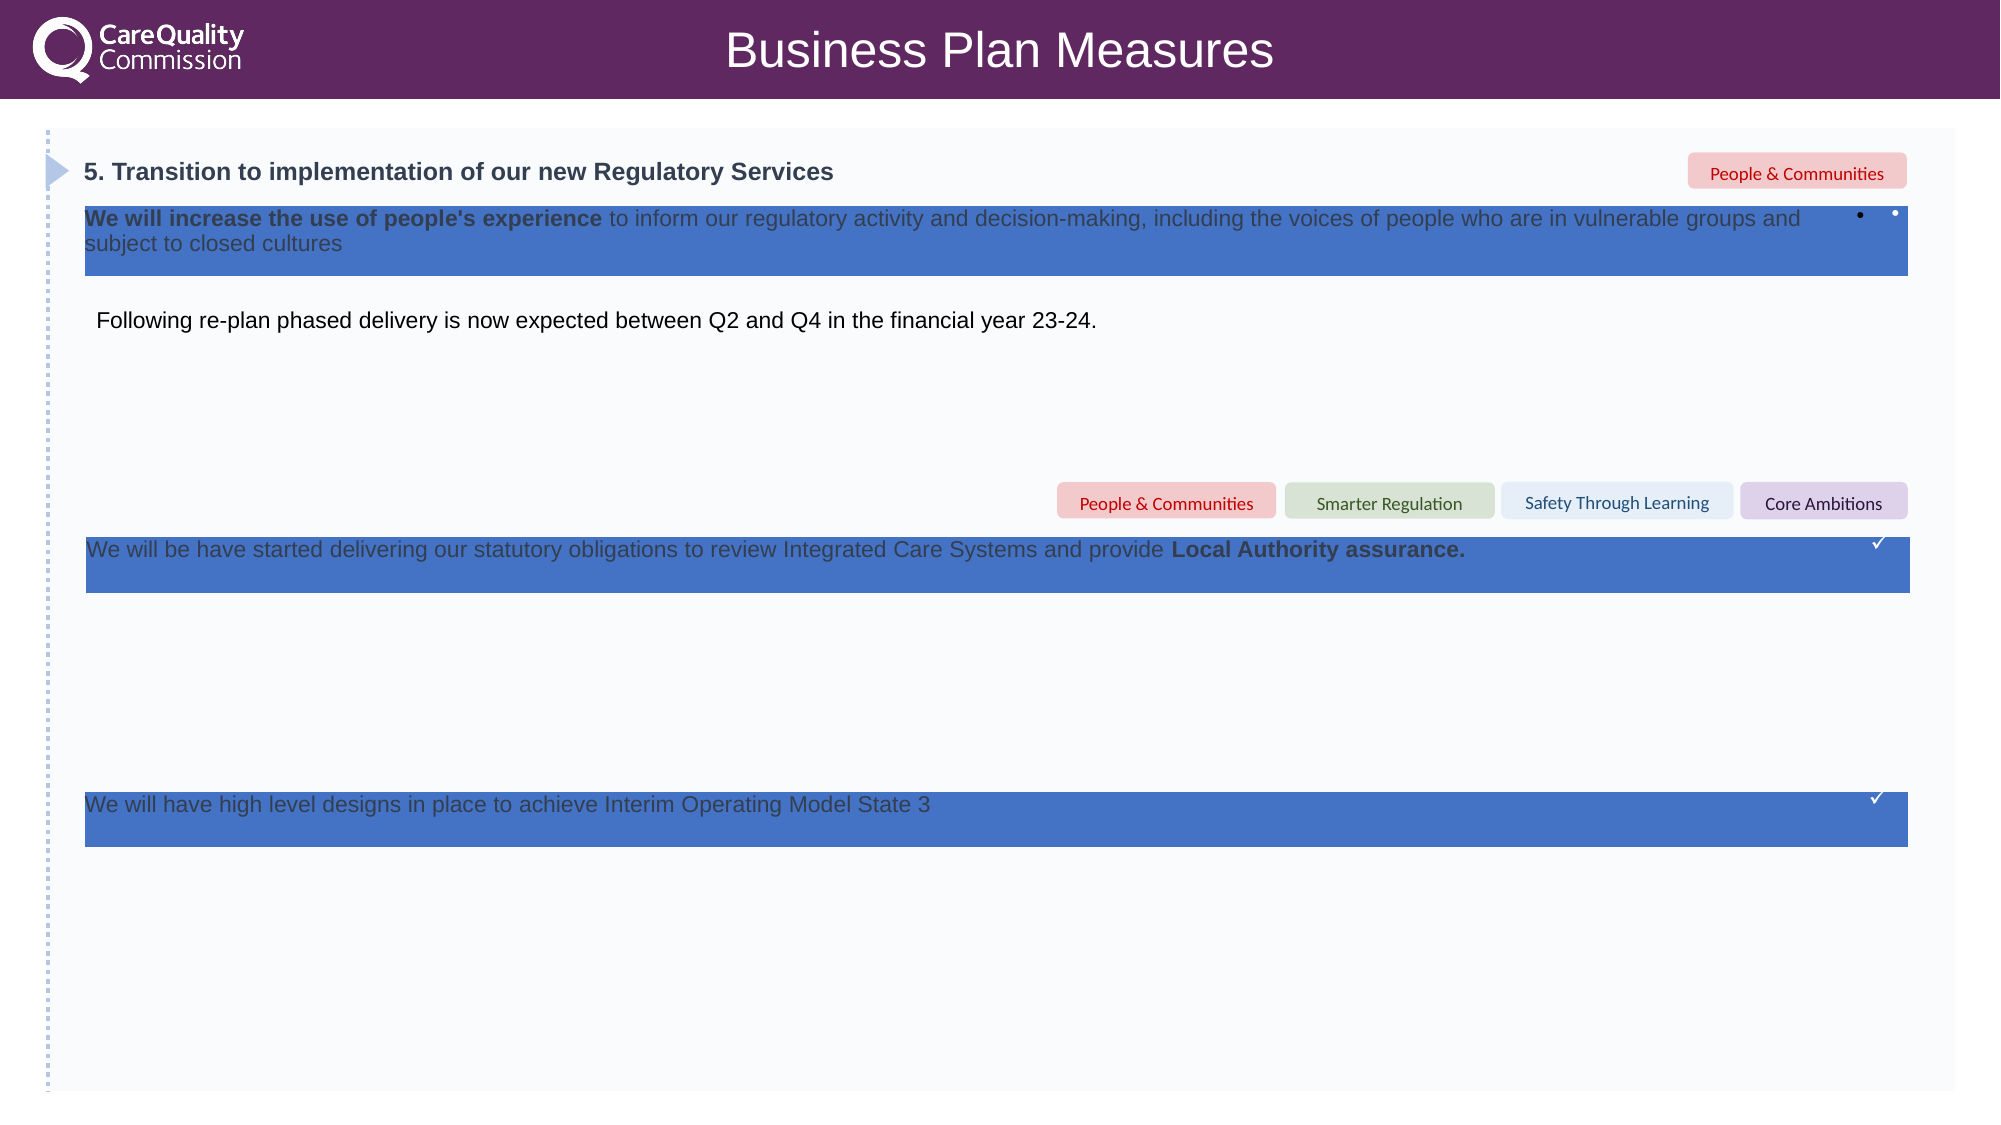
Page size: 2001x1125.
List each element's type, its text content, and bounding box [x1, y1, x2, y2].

text_box Safety Through Learning [1501, 481, 1734, 520]
table_header We will be have started delivering our statutory obligations to review Integrated Care Systems and provide Local Authority assurance. [86, 537, 1850, 593]
table_header We will have high level designs in place to achieve Interim Operating Model State 3 [85, 792, 1848, 847]
table_header We will increase the use of people's experience to inform our regulatory activity and decision-making, including the voices of people who are in vulnerable groups and subject to closed cultures [85, 206, 1848, 276]
picture [32, 16, 245, 84]
text_box [0, 0, 2000, 99]
table_header  [1850, 537, 1910, 593]
text_box People & Communities [1687, 152, 1907, 189]
text_box Following re-plan phased delivery is now expected between Q2 and Q4 in the financial year 23-24. [81, 298, 1905, 341]
text_box [45, 128, 1955, 1091]
text_box People & Communities [1057, 482, 1277, 519]
text_box Core Ambitions [1740, 481, 1908, 520]
text_box Business Plan Measures [641, 9, 1358, 86]
table_header  [1848, 792, 1908, 847]
table_header  [1848, 206, 1908, 276]
text_box Smarter Regulation [1284, 482, 1495, 519]
text_box 5. Transition to implementation of our new Regulatory Services [69, 147, 984, 194]
